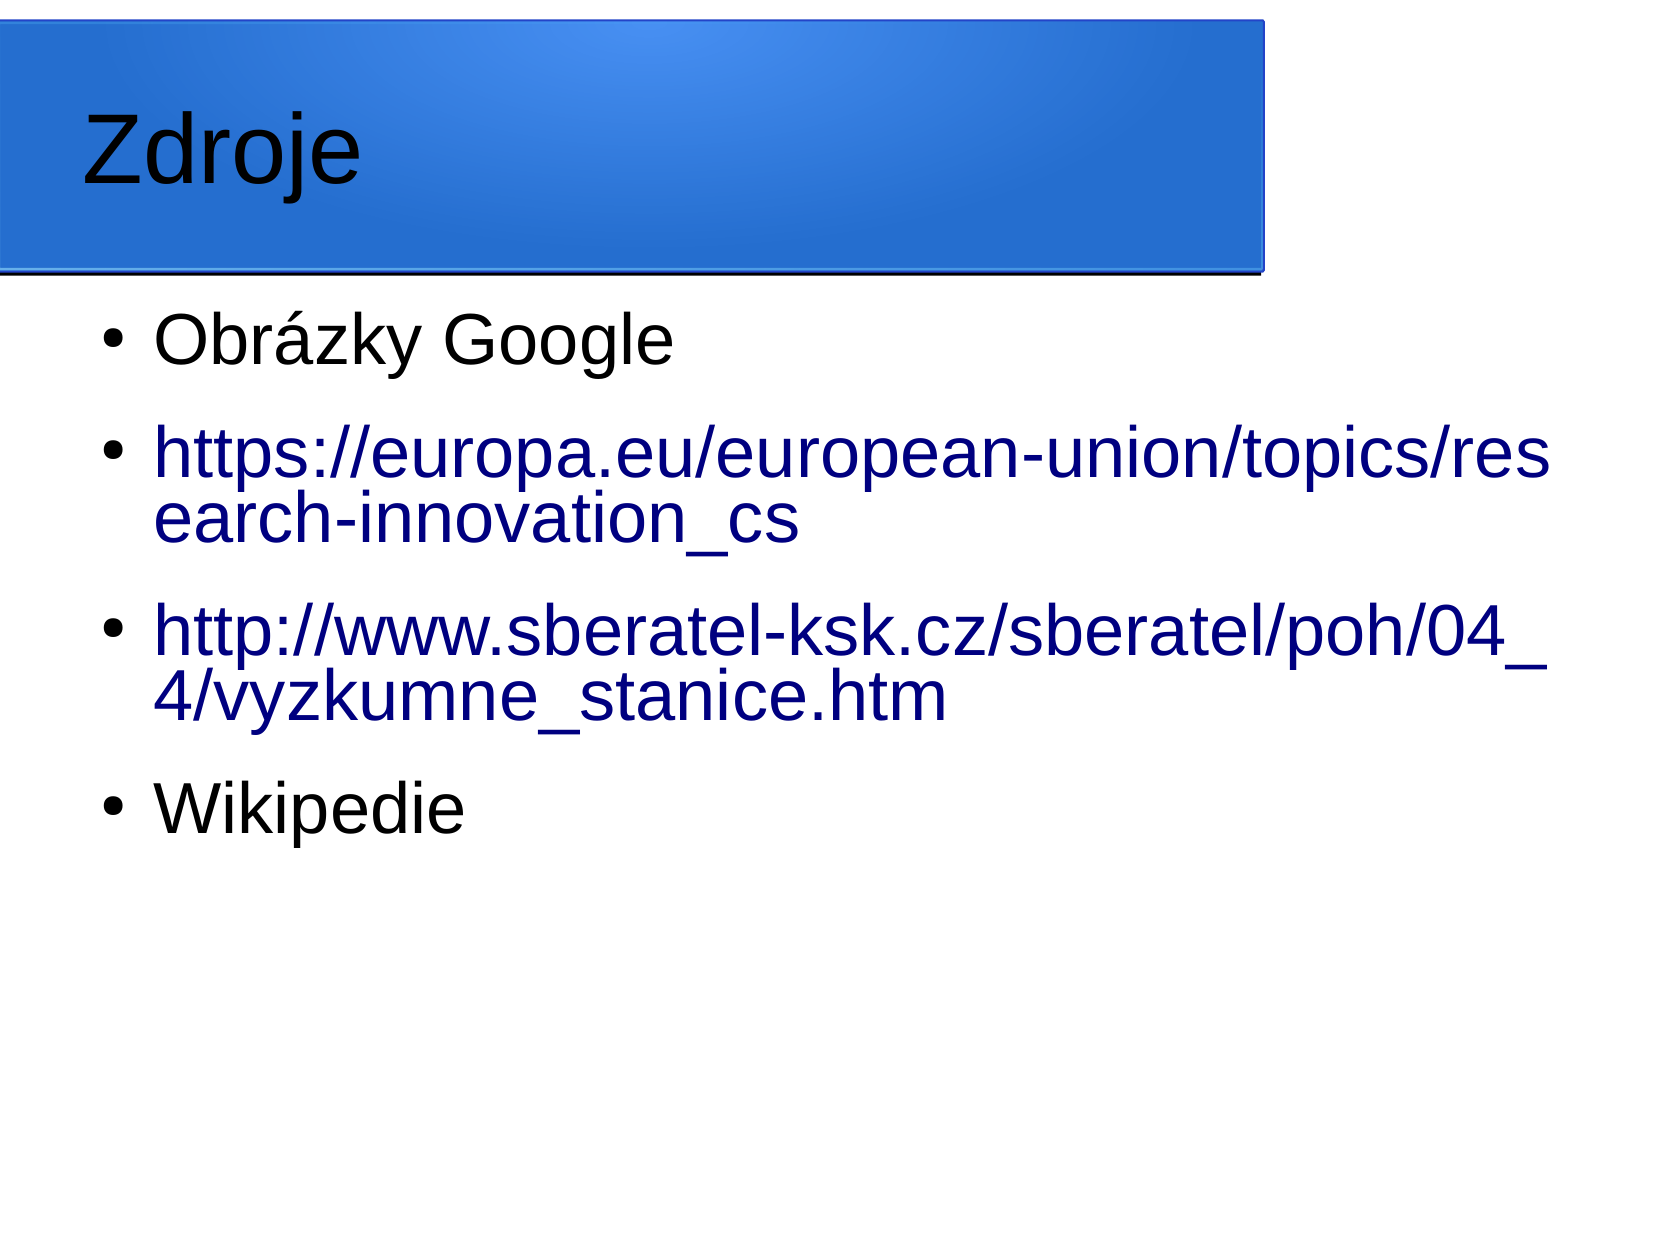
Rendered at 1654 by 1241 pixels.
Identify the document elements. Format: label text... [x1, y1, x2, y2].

title Zdroje [82, 47, 1235, 252]
list Obrázky Google https://europa.eu/european-union/topics/research-innovation_cs http://www.sberatel-ksk.cz/sberatel/poh/04_4/vyzkumne_stanice.htm Wikipedie [82, 299, 1571, 1019]
